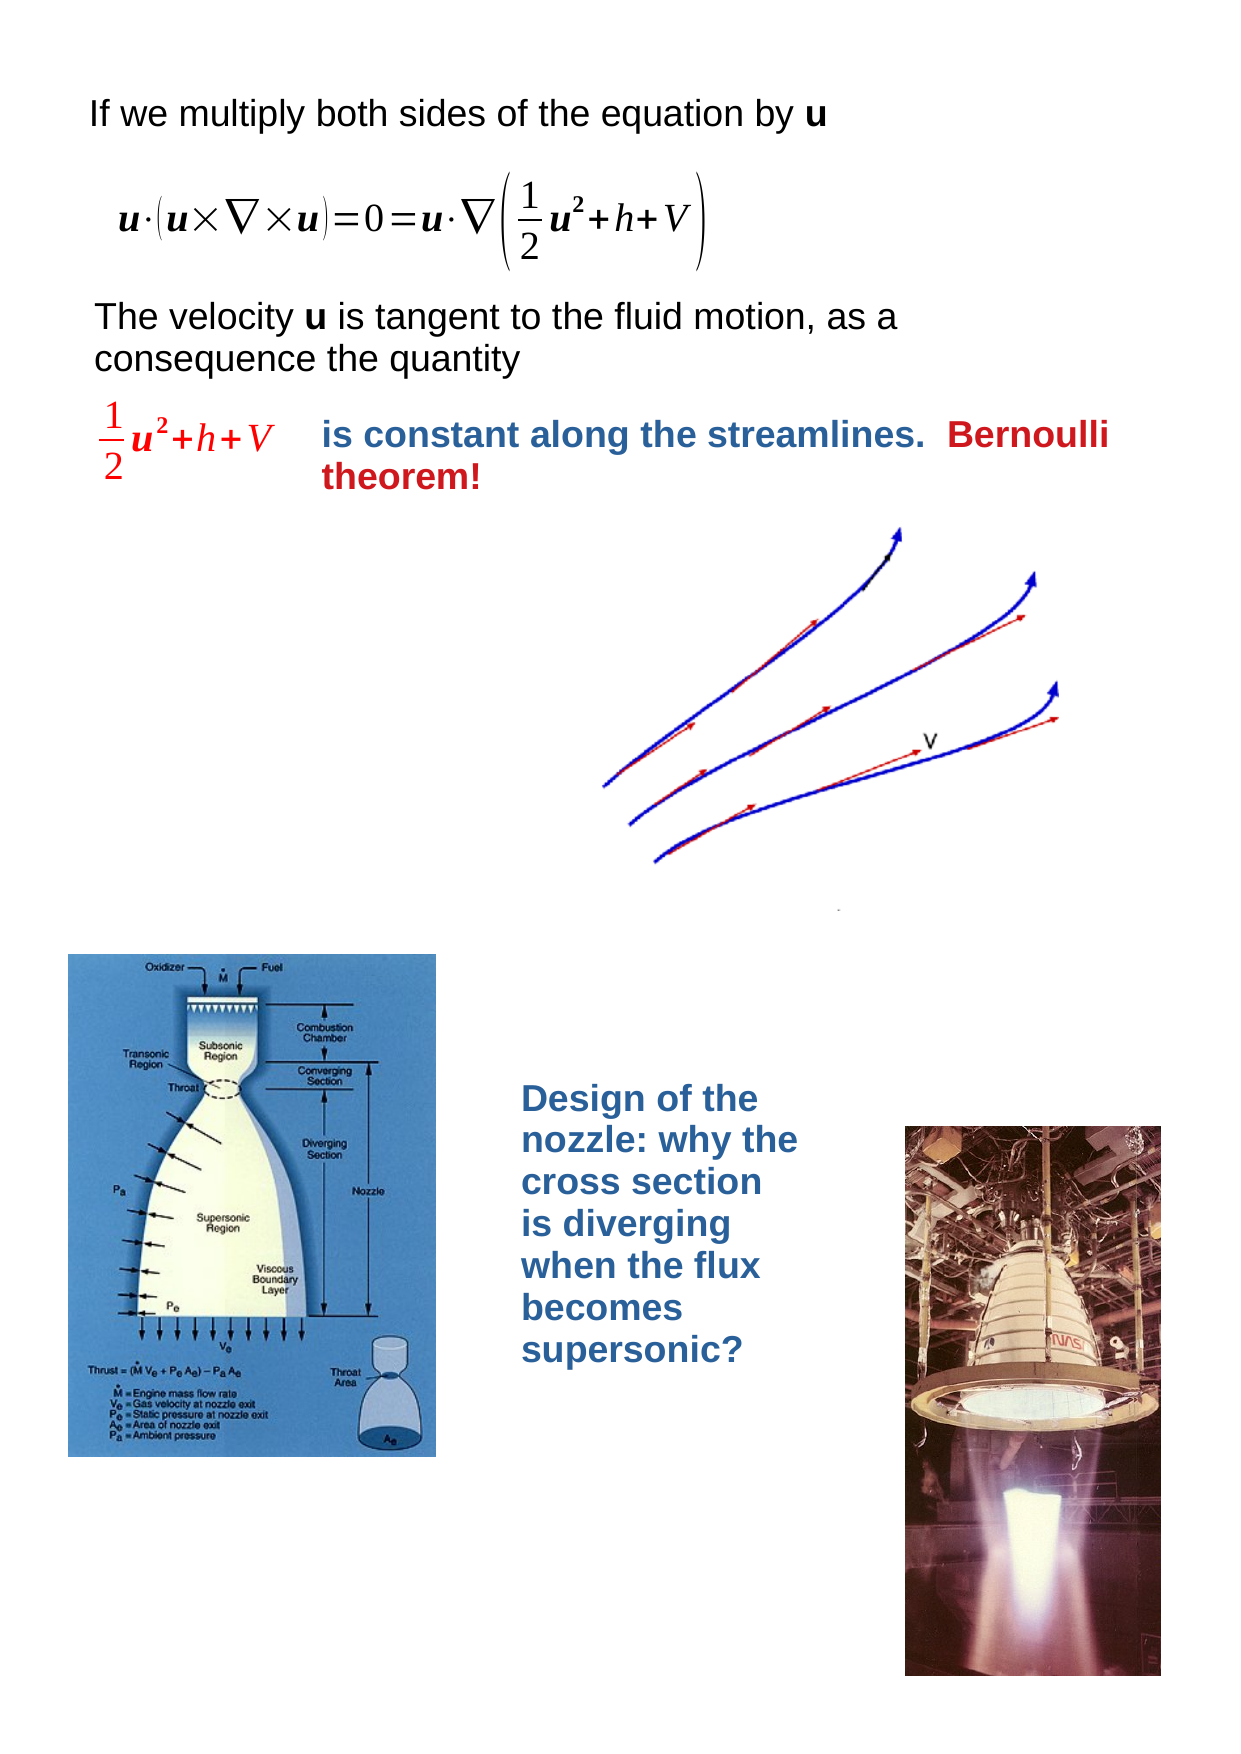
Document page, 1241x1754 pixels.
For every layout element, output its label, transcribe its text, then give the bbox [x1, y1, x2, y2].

picture [68, 954, 436, 1457]
chart [88, 393, 286, 489]
picture [905, 1126, 1161, 1676]
text_box If we multiply both sides of the equation by u [74, 85, 1149, 143]
text_box is constant along the streamlines. Bernoulli theorem! [306, 405, 1142, 505]
text_box The velocity u is tangent to the fluid motion, as a consequence the quantity [79, 288, 1143, 387]
text_box Design of the nozzle: why the cross section is diverging when the flux becomes supersonic? [506, 1069, 817, 1379]
picture [601, 526, 1059, 911]
chart [107, 168, 719, 274]
